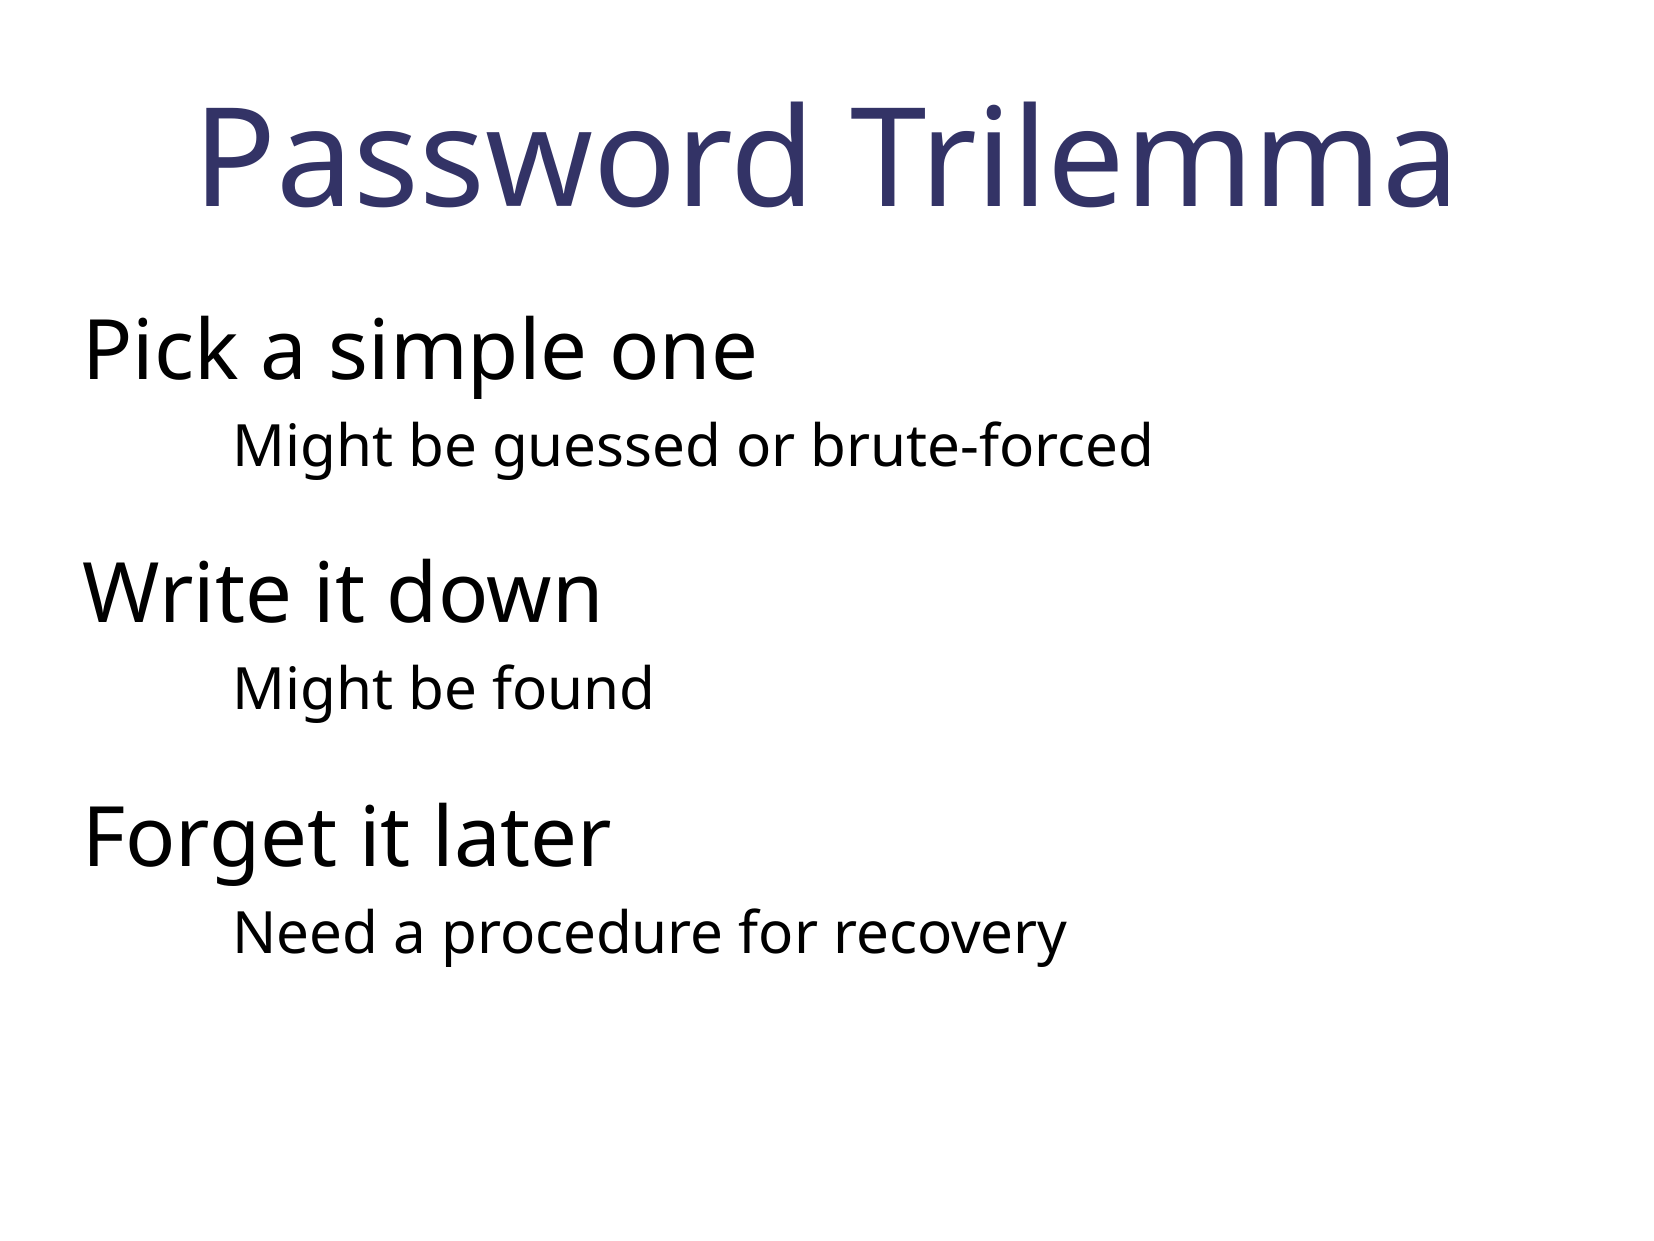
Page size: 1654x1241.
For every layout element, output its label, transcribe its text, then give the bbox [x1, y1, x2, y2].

subtitle Pick a simple one Might be guessed or brute-forced Write it down Might be found Forget it later Need a procedure for recovery [82, 290, 1571, 1094]
title Password Trilemma [82, 56, 1571, 250]
